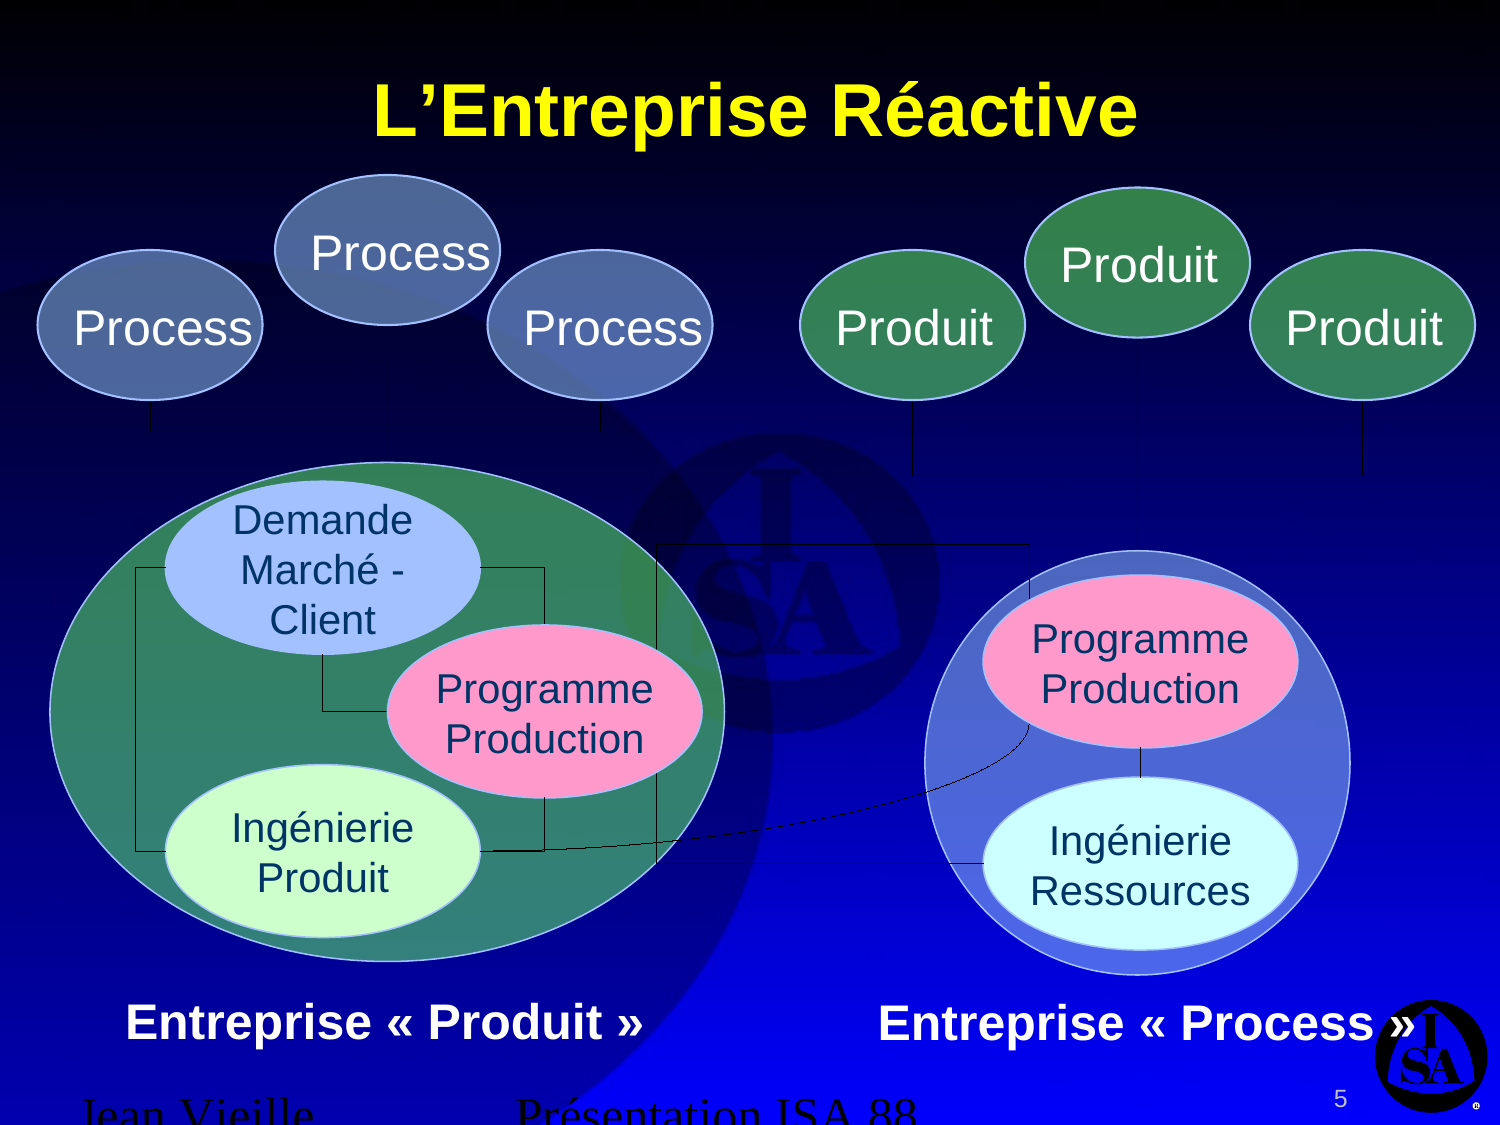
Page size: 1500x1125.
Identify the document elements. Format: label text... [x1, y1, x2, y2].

picture [0, 0, 1500, 1125]
picture [874, 1101, 885, 1114]
picture [828, 1121, 843, 1125]
text_box Programme Production [387, 624, 703, 798]
picture [565, 1110, 575, 1118]
picture [607, 1110, 617, 1118]
text_box Entreprise « Produit » [122, 987, 648, 1052]
picture [873, 1116, 886, 1125]
picture [830, 1103, 841, 1118]
text_box Entreprise « Process » [874, 988, 1420, 1053]
text_box [950, 550, 1351, 976]
text_box [657, 562, 725, 862]
picture [745, 1111, 754, 1125]
text_box Programme Production [983, 575, 1298, 748]
picture [898, 1116, 911, 1125]
text_box Ingénierie Ressources [983, 777, 1298, 951]
text_box [924, 580, 1140, 863]
picture [668, 1120, 677, 1125]
text_box Demande Marché - Client [165, 481, 481, 655]
text_box [136, 568, 544, 851]
picture [148, 1111, 157, 1125]
picture [718, 1110, 731, 1125]
text_box [323, 568, 544, 711]
picture [524, 1101, 535, 1117]
picture [234, 1110, 244, 1118]
text_box [49, 462, 656, 962]
text_box Process [37, 249, 263, 401]
text_box Produit [1250, 249, 1476, 401]
text_box Ingénierie Produit [165, 764, 481, 938]
text_box Produit [1025, 187, 1251, 338]
title L’Entreprise Réactive [75, 12, 1438, 201]
text_box Process [275, 174, 501, 326]
picture [899, 1101, 910, 1114]
picture [631, 1111, 640, 1125]
picture [102, 1110, 112, 1118]
text_box Process [487, 249, 713, 401]
picture [124, 1120, 133, 1125]
picture [298, 1110, 308, 1118]
text_box Produit [800, 249, 1026, 401]
